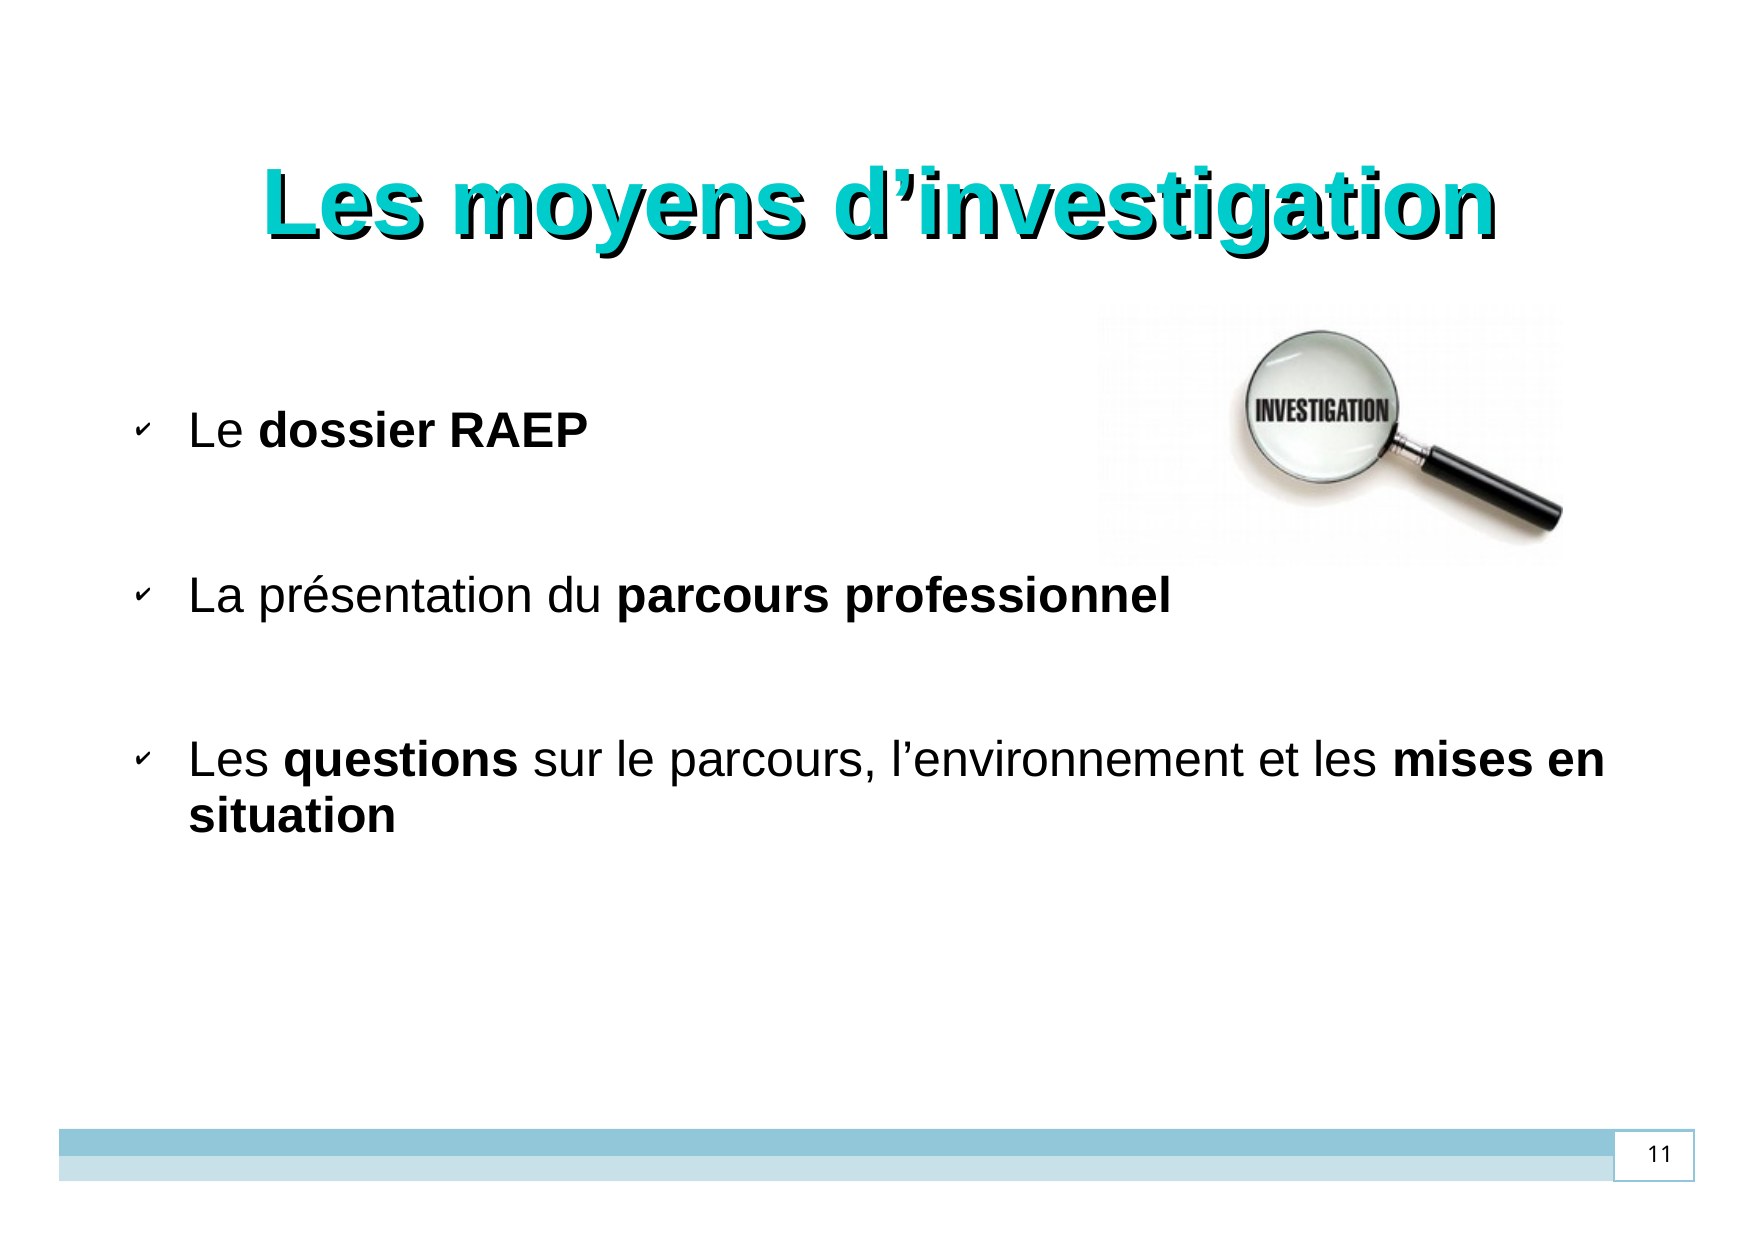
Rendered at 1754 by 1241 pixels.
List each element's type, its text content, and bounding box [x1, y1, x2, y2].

list Le dossier RAEP La présentation du parcours professionnel Les questions sur le parcours, l’environnement et les mises en situation [118, 402, 1642, 1054]
picture [1098, 305, 1563, 566]
title Les moyens d’investigation [118, 118, 1642, 286]
